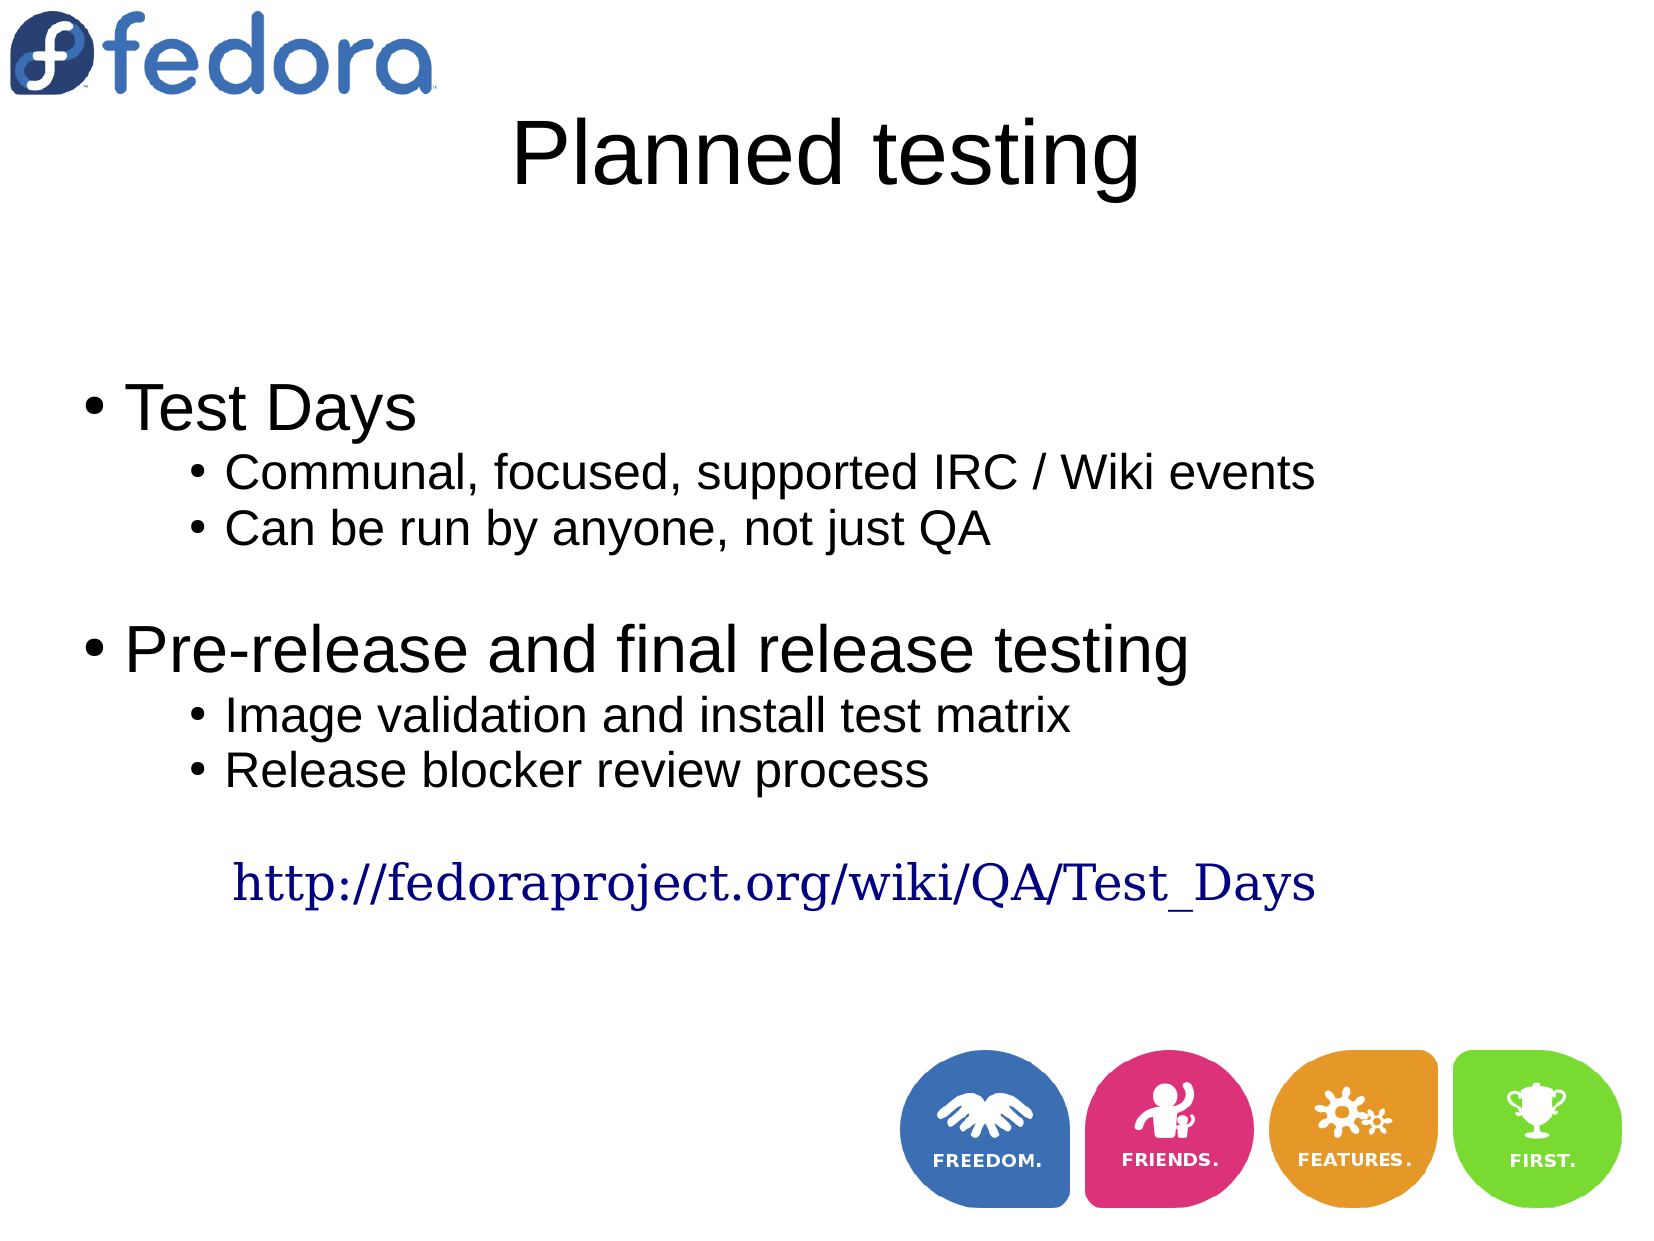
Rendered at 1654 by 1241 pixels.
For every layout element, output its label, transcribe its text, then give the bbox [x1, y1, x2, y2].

picture [10, 10, 437, 95]
title Planned testing [82, 49, 1571, 257]
picture [900, 1050, 1622, 1208]
subtitle Test Days Communal, focused, supported IRC / Wiki events Can be run by anyone, not just QA Pre-release and final release testing Image validation and install test matrix Release blocker review process http://fedoraproject.org/wiki/QA/Test_Days [82, 297, 1571, 1102]
